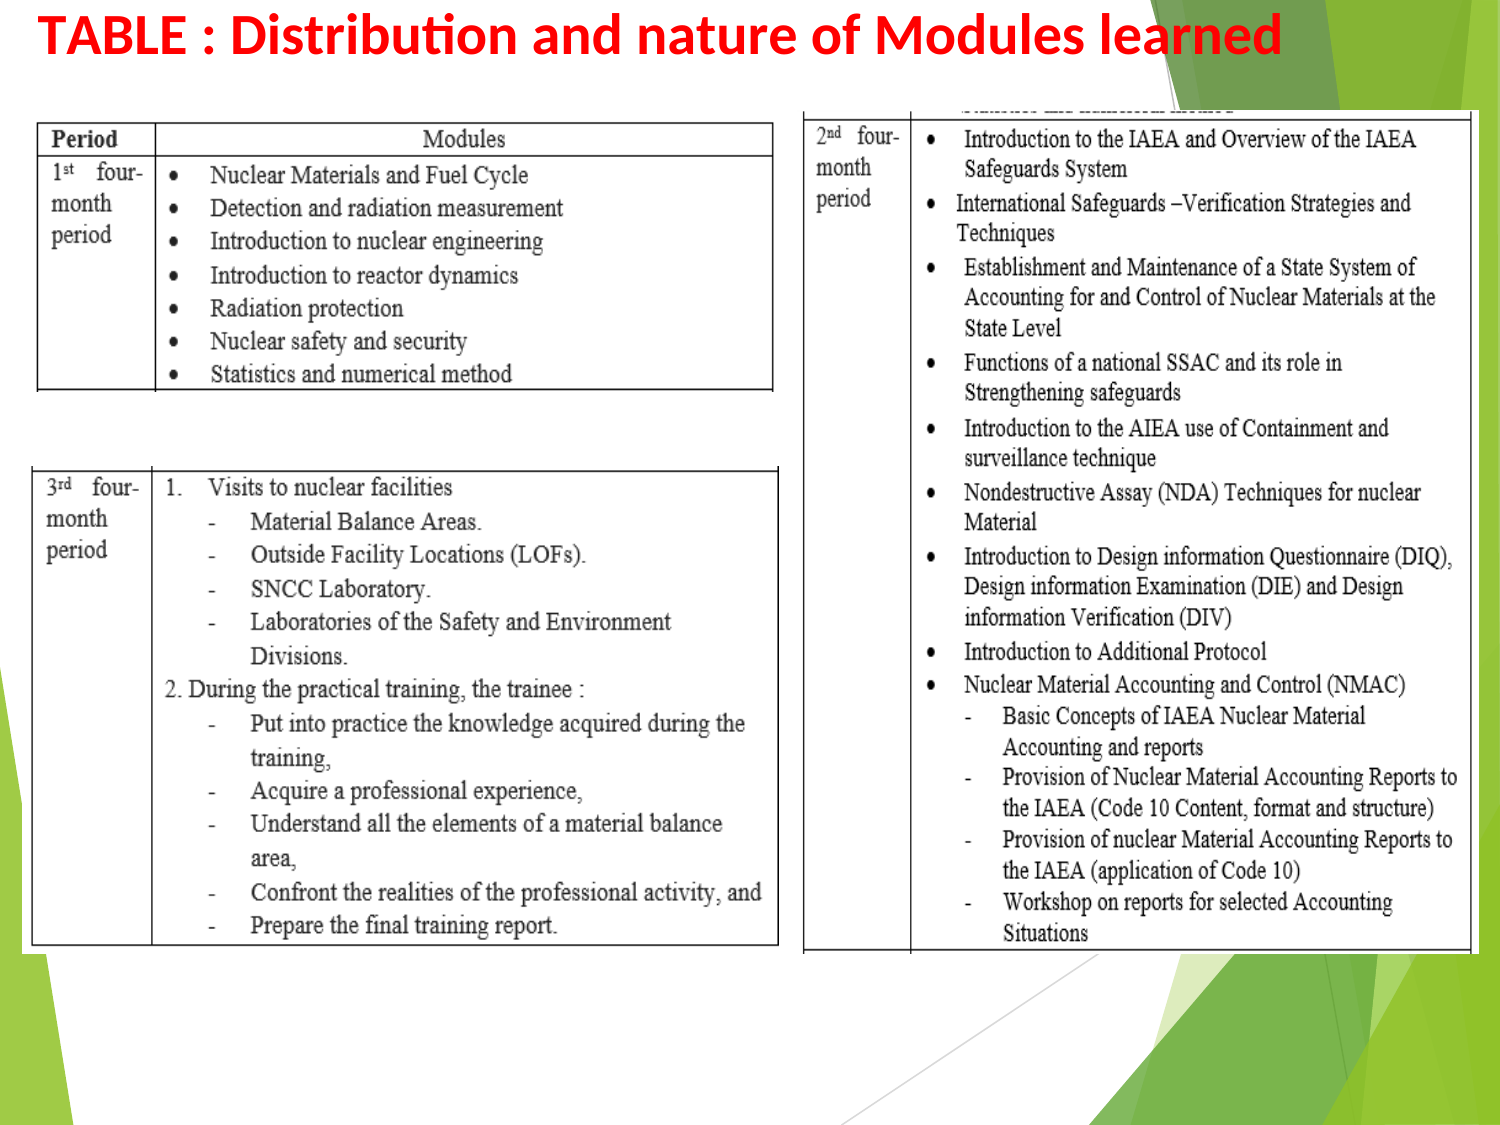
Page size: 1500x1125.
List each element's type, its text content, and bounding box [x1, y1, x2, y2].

picture [22, 466, 779, 954]
picture [22, 110, 779, 392]
text_box TABLE : Distribution and nature of Modules learned [23, 0, 1479, 74]
picture [797, 110, 1479, 954]
